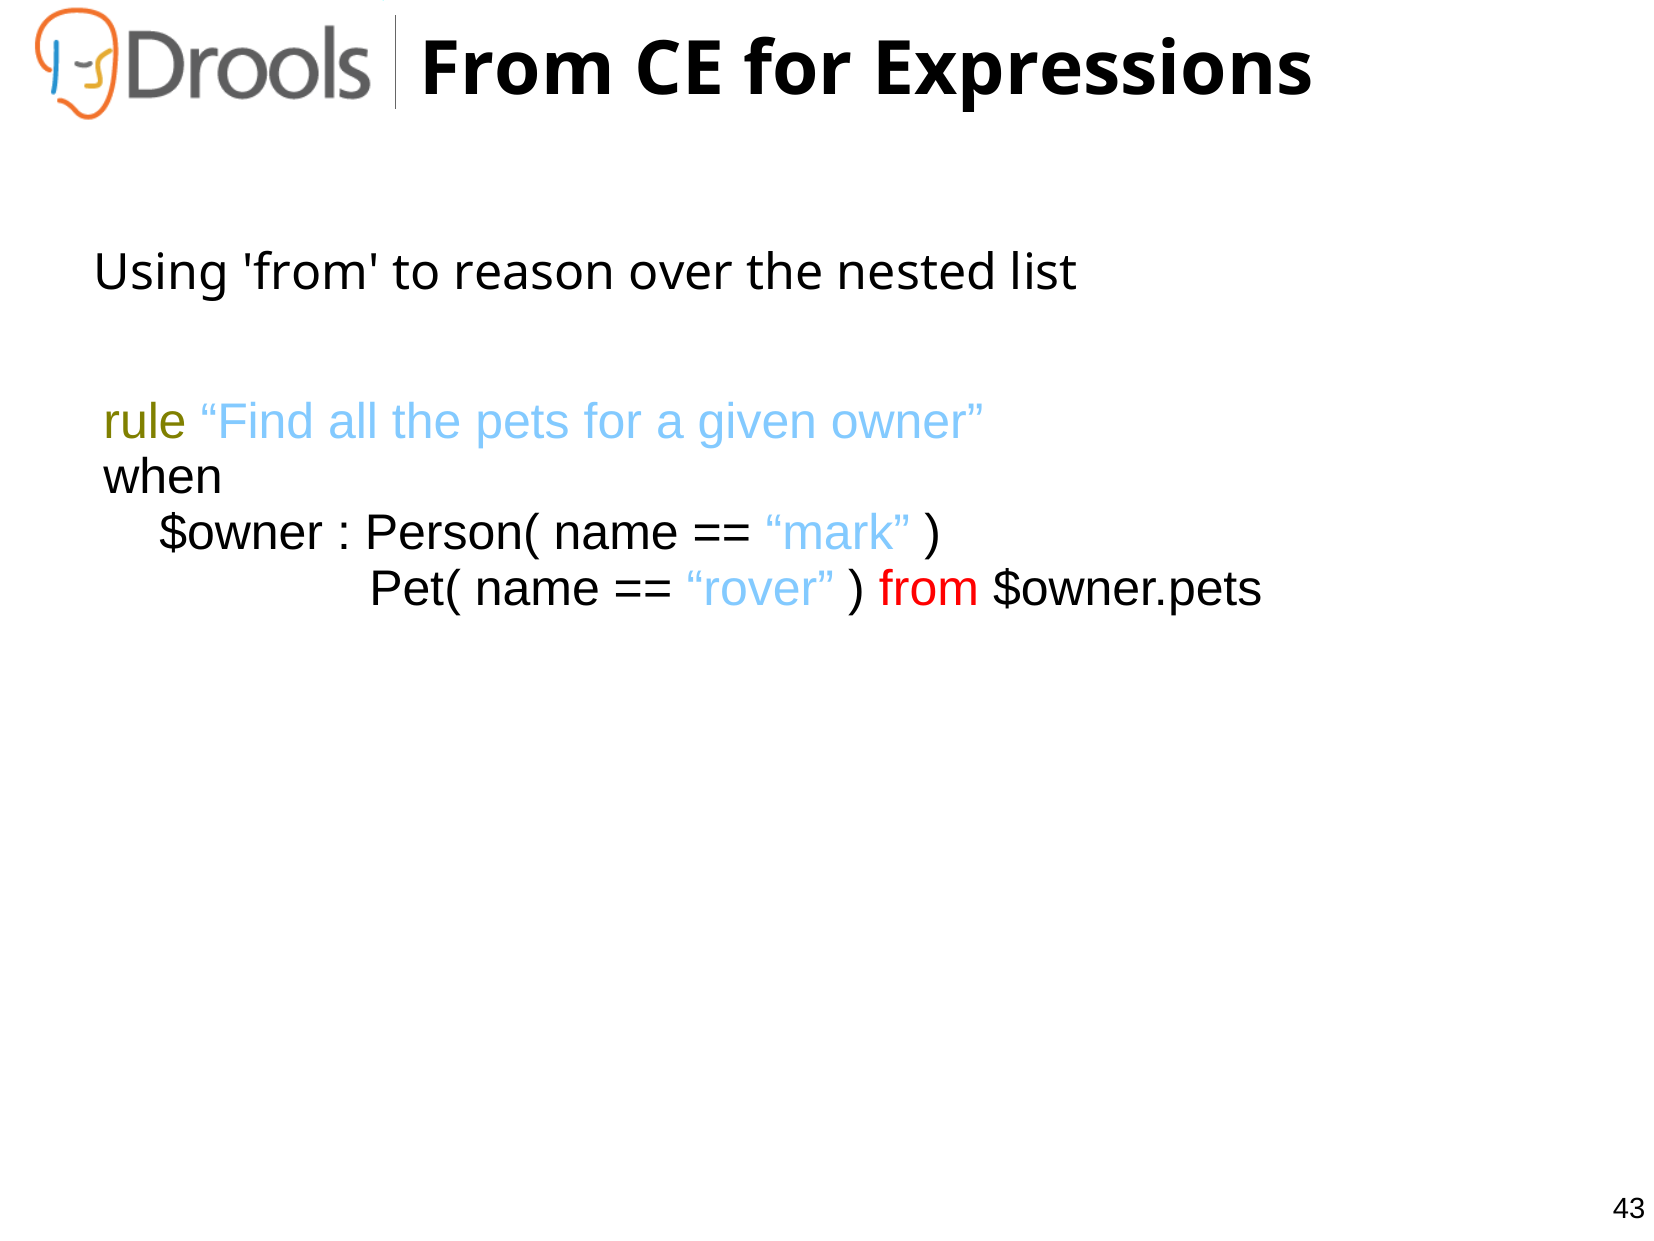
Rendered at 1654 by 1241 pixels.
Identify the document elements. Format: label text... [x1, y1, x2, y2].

picture [29, 0, 384, 126]
title From CE for Expressions [419, 12, 1630, 118]
text_box rule “Find all the pets for a given owner” when $owner : Person( name == “mark” ) Pet( name == “rover” ) from $owner.pets [88, 385, 1388, 680]
list Using 'from' to reason over the nested list [93, 236, 1506, 306]
